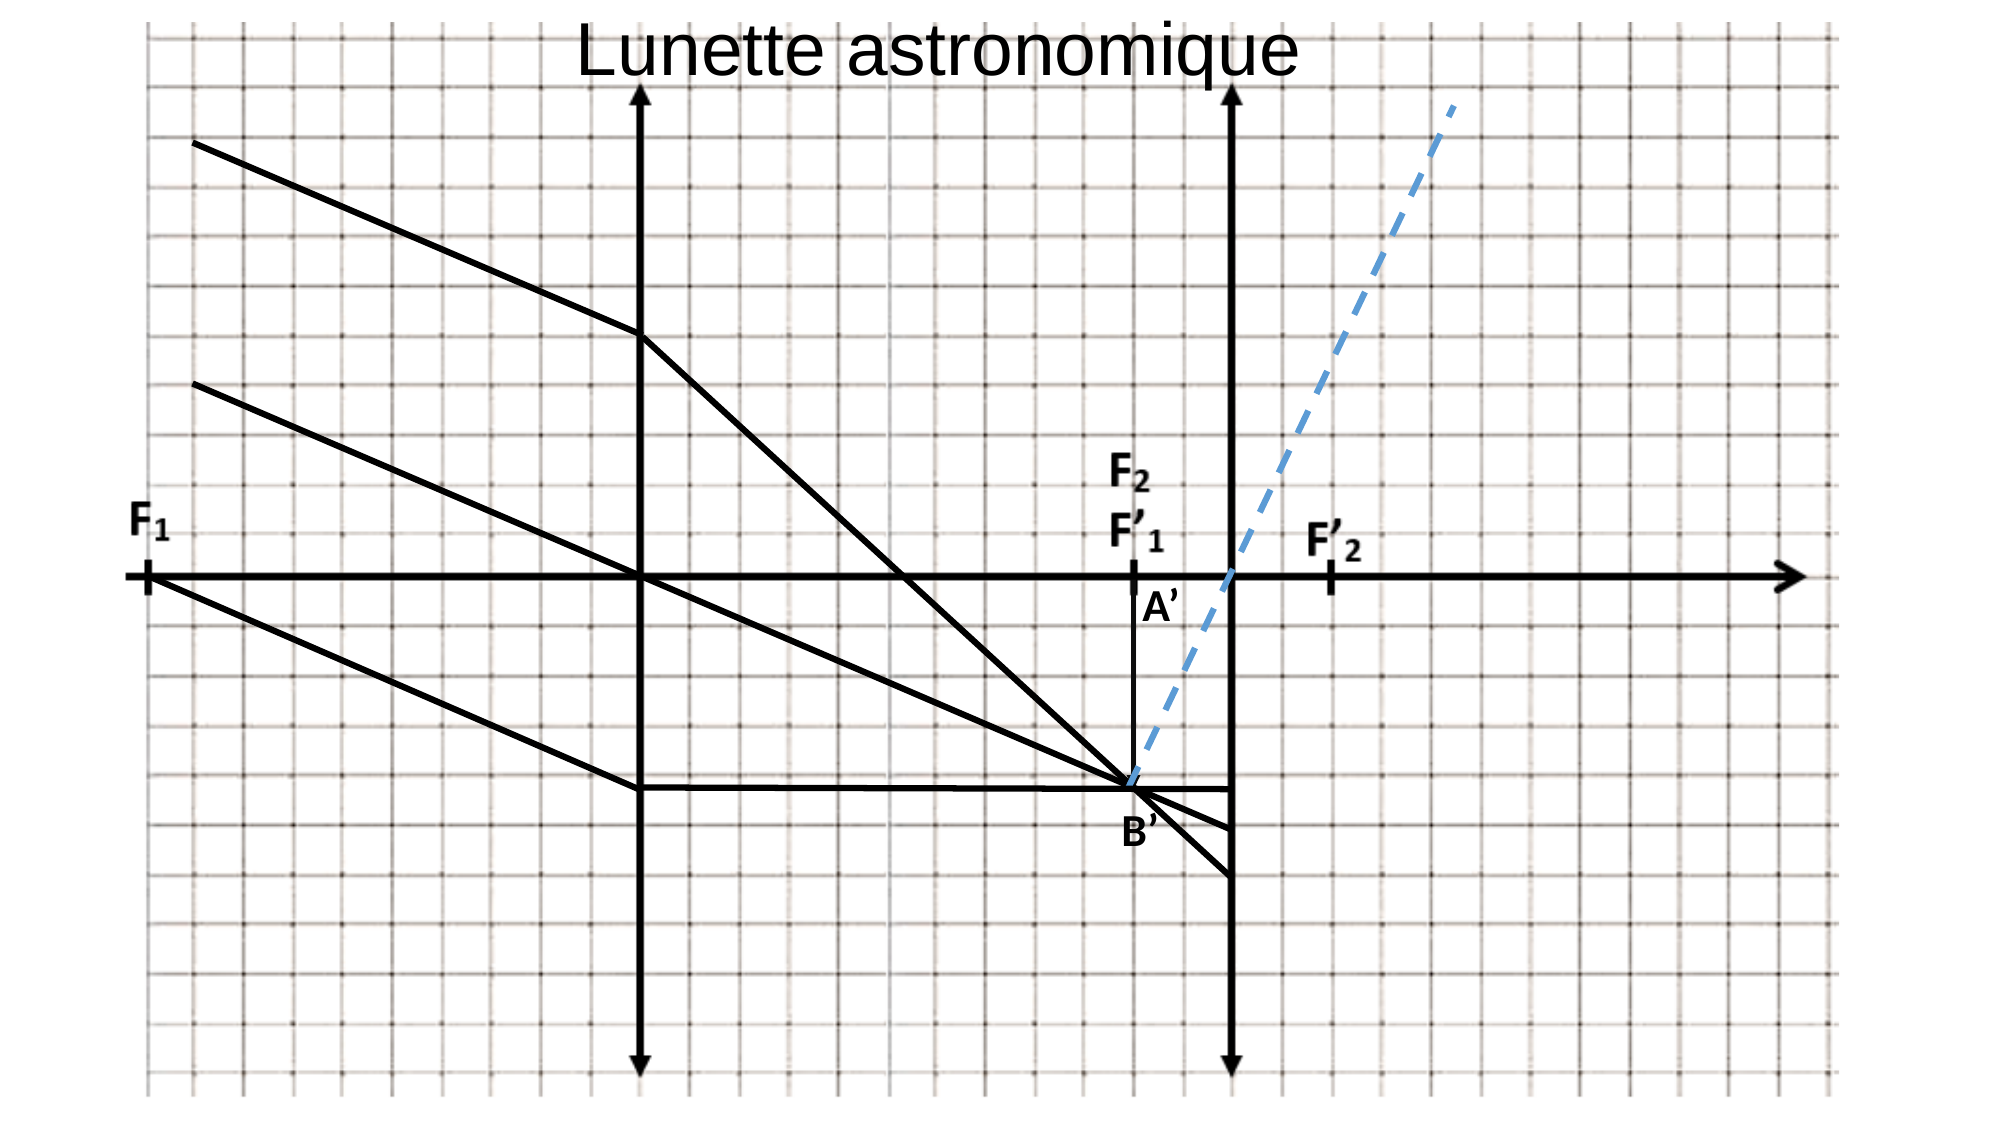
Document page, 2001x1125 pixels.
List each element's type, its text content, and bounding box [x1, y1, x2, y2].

picture [117, 22, 1840, 1098]
text_box Lunette astronomique [561, 0, 1713, 99]
text_box B’ [1106, 792, 1188, 874]
text_box A’ [1127, 564, 1209, 649]
text_box B’ [1146, 793, 1188, 832]
